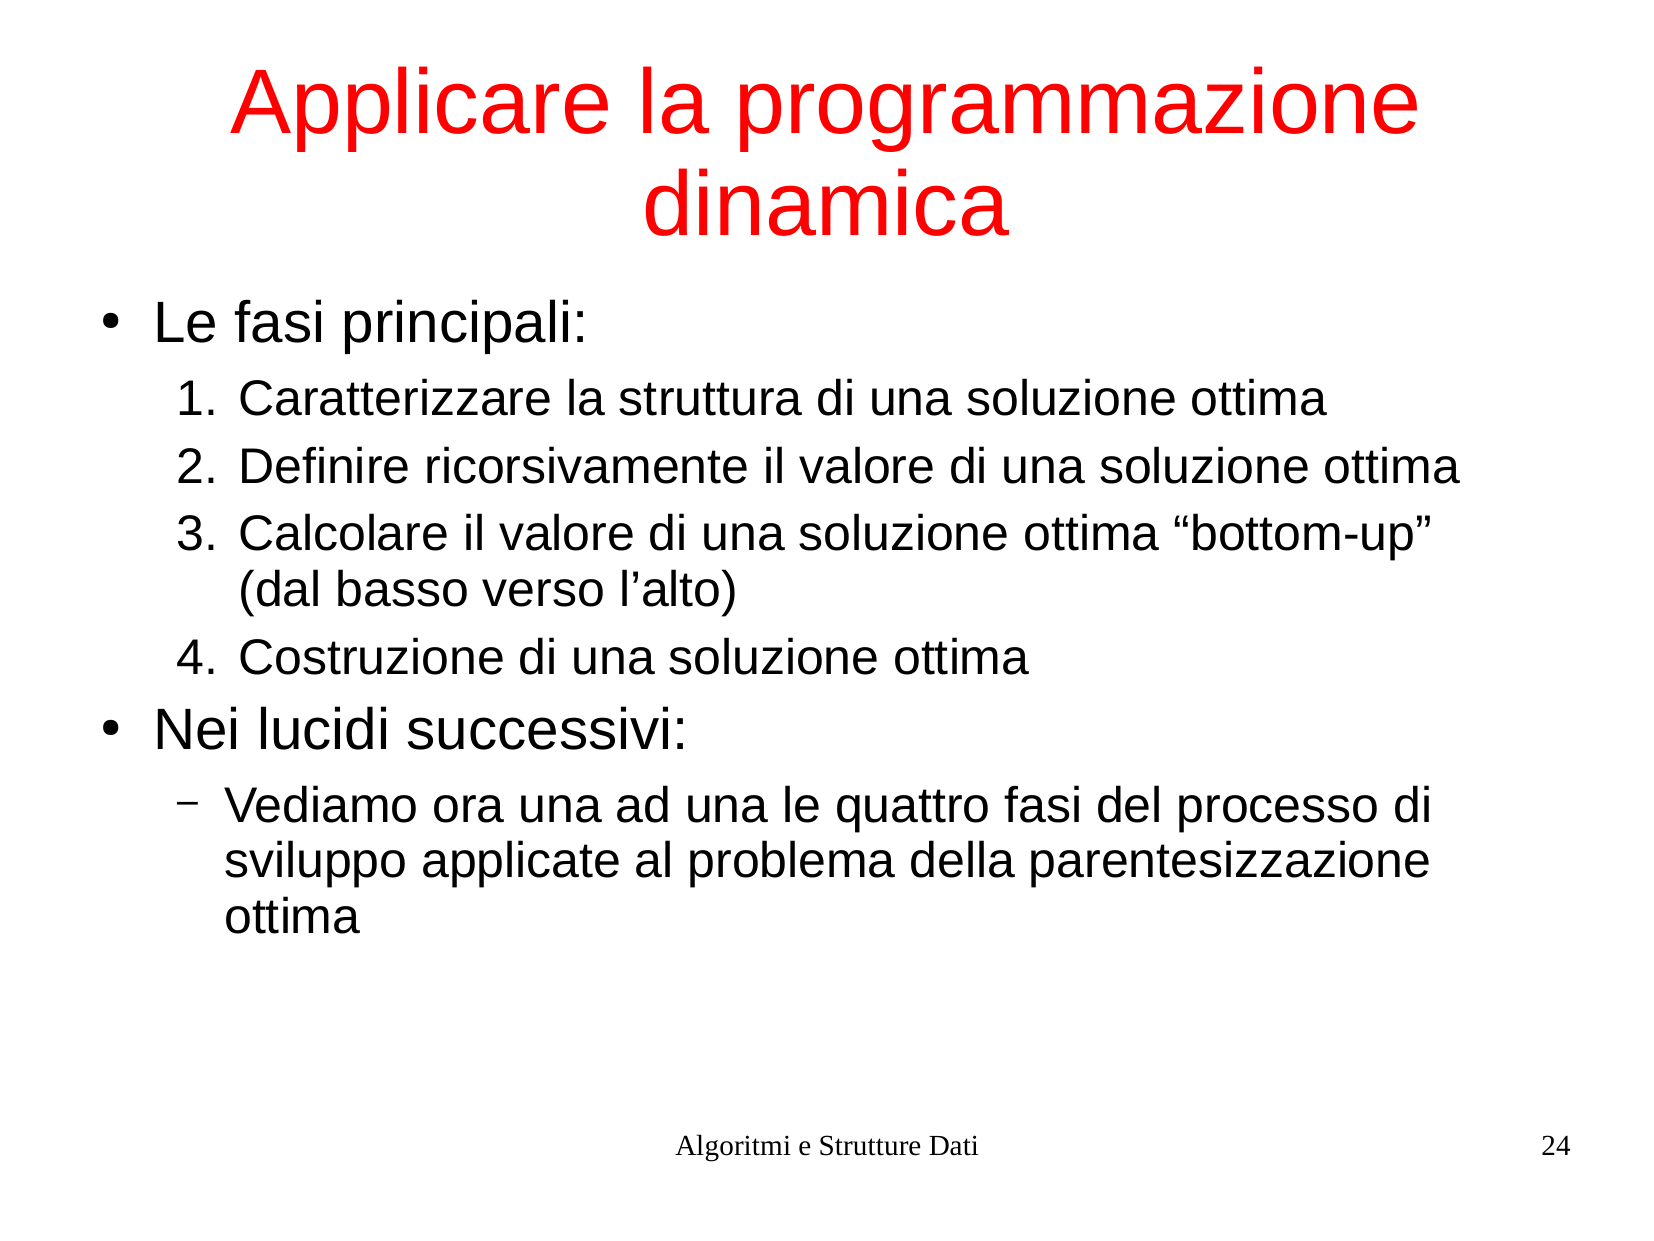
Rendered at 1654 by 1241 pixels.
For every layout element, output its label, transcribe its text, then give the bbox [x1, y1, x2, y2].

title Applicare la programmazione dinamica [82, 49, 1571, 257]
list Le fasi principali: Caratterizzare la struttura di una soluzione ottima Definire ricorsivamente il valore di una soluzione ottima Calcolare il valore di una soluzione ottima “bottom-up” (dal basso verso l’alto) Costruzione di una soluzione ottima Nei lucidi successivi: Vediamo ora una ad una le quattro fasi del processo di sviluppo applicate al problema della parentesizzazione ottima [82, 290, 1571, 1109]
